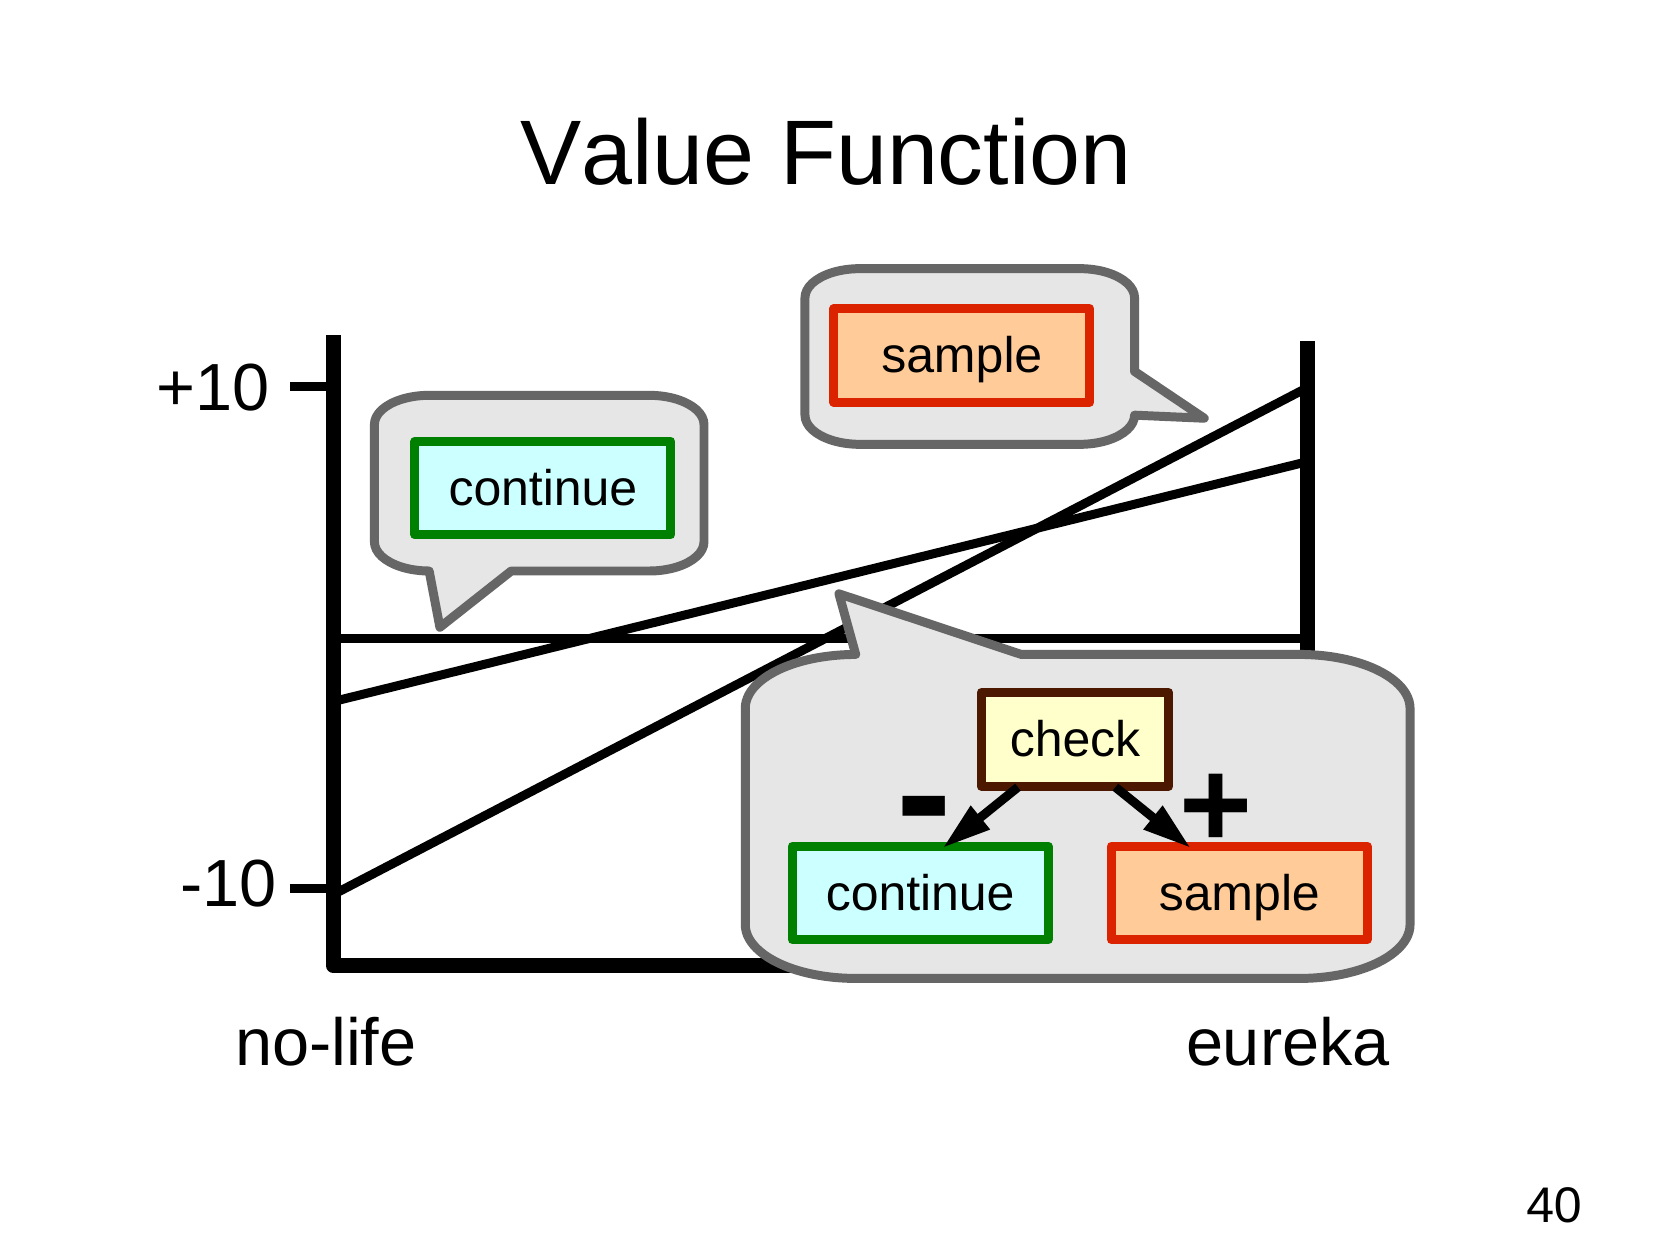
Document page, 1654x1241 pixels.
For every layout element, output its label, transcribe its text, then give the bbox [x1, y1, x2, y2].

text_box continue [792, 846, 1049, 940]
text_box sample [833, 308, 1090, 403]
text_box check [981, 692, 1169, 787]
text_box continue [414, 441, 671, 535]
text_box +10 [141, 342, 285, 432]
text_box [804, 268, 1205, 445]
text_box sample [1111, 846, 1368, 940]
text_box - [881, 691, 967, 893]
text_box -10 [165, 838, 292, 929]
text_box no-life [220, 997, 433, 1088]
title Value Function [82, 49, 1571, 257]
text_box [374, 395, 704, 628]
text_box + [1164, 727, 1267, 882]
text_box [745, 593, 1411, 979]
text_box eureka [1171, 997, 1406, 1088]
